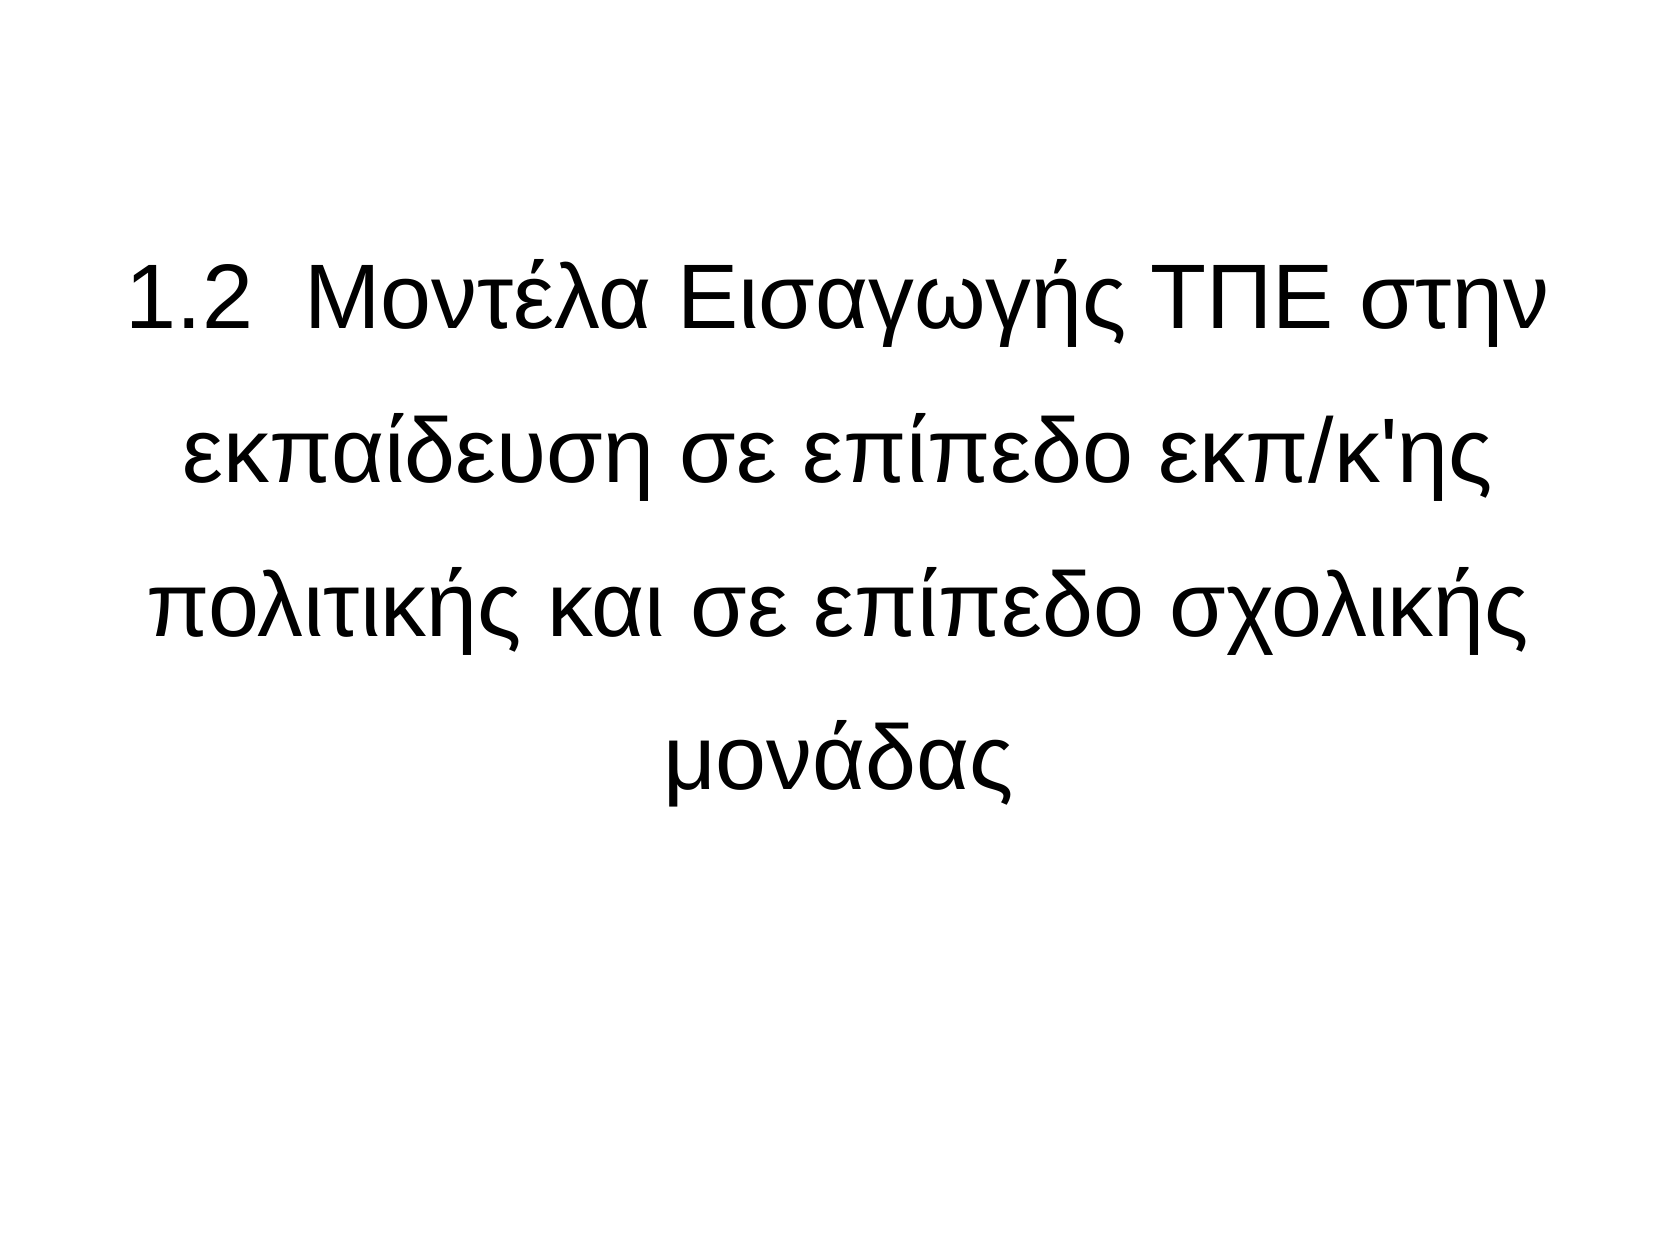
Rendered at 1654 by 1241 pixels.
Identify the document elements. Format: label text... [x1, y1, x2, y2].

title 1.2 Μοντέλα Εισαγωγής ΤΠΕ στην εκπαίδευση σε επίπεδο εκπ/κ'ης πολιτικής και σε επίπεδο σχολικής μονάδας [94, 177, 1583, 827]
